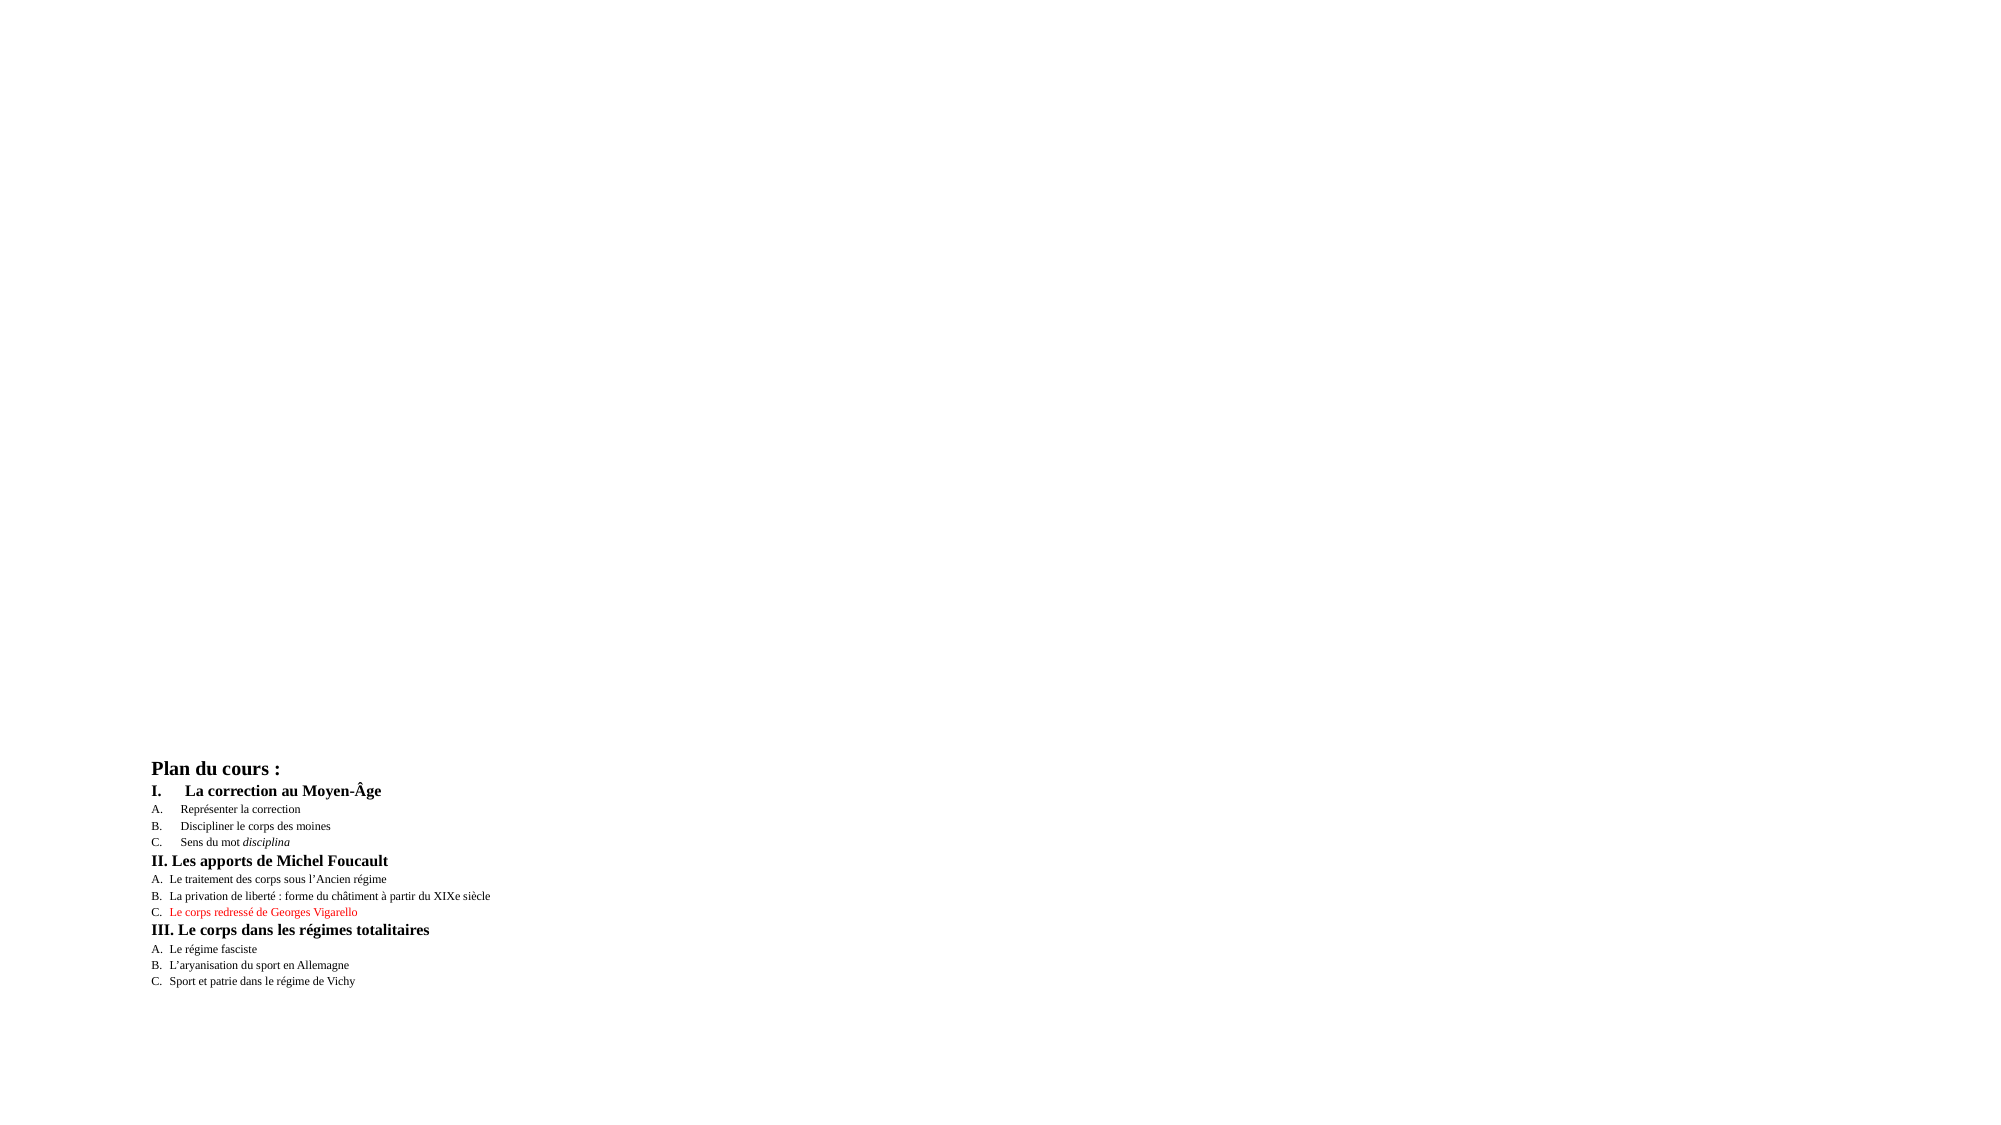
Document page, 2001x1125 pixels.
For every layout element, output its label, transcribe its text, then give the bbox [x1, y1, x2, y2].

list Plan du cours : La correction au Moyen-Âge Représenter la correction Discipliner le corps des moines Sens du mot disciplina II. Les apports de Michel Foucault Le traitement des corps sous l’Ancien régime La privation de liberté : forme du châtiment à partir du XIXe siècle Le corps redressé de Georges Vigarello III. Le corps dans les régimes totalitaires Le régime fasciste L’aryanisation du sport en Allemagne Sport et patrie dans le régime de Vichy [58, 80, 1945, 1101]
